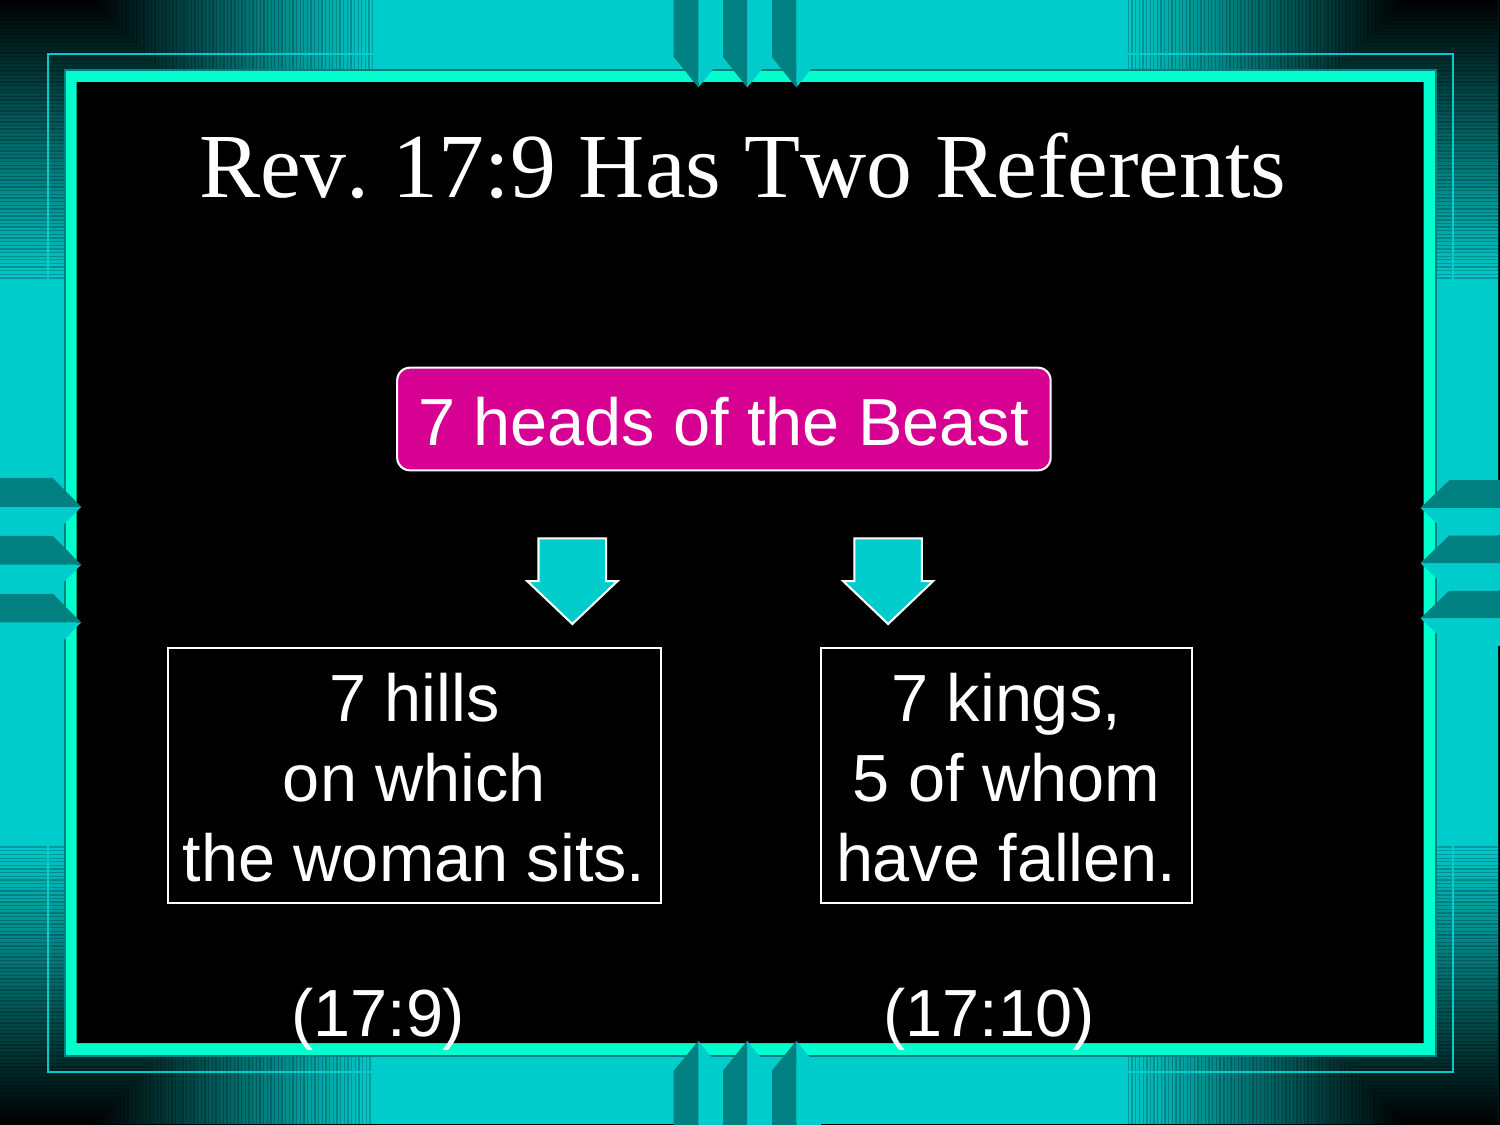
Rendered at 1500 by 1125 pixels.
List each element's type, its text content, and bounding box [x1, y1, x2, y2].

text_box [527, 538, 618, 624]
text_box 7 kings, 5 of whom have fallen. [820, 647, 1192, 903]
text_box 7 heads of the Beast [397, 367, 1051, 471]
text_box [843, 538, 934, 624]
text_box (17:10) [868, 962, 1277, 1058]
title Rev. 17:9 Has Two Referents [99, 37, 1388, 225]
text_box 7 hills on which the woman sits. [167, 647, 662, 903]
text_box (17:9) [276, 962, 606, 1058]
